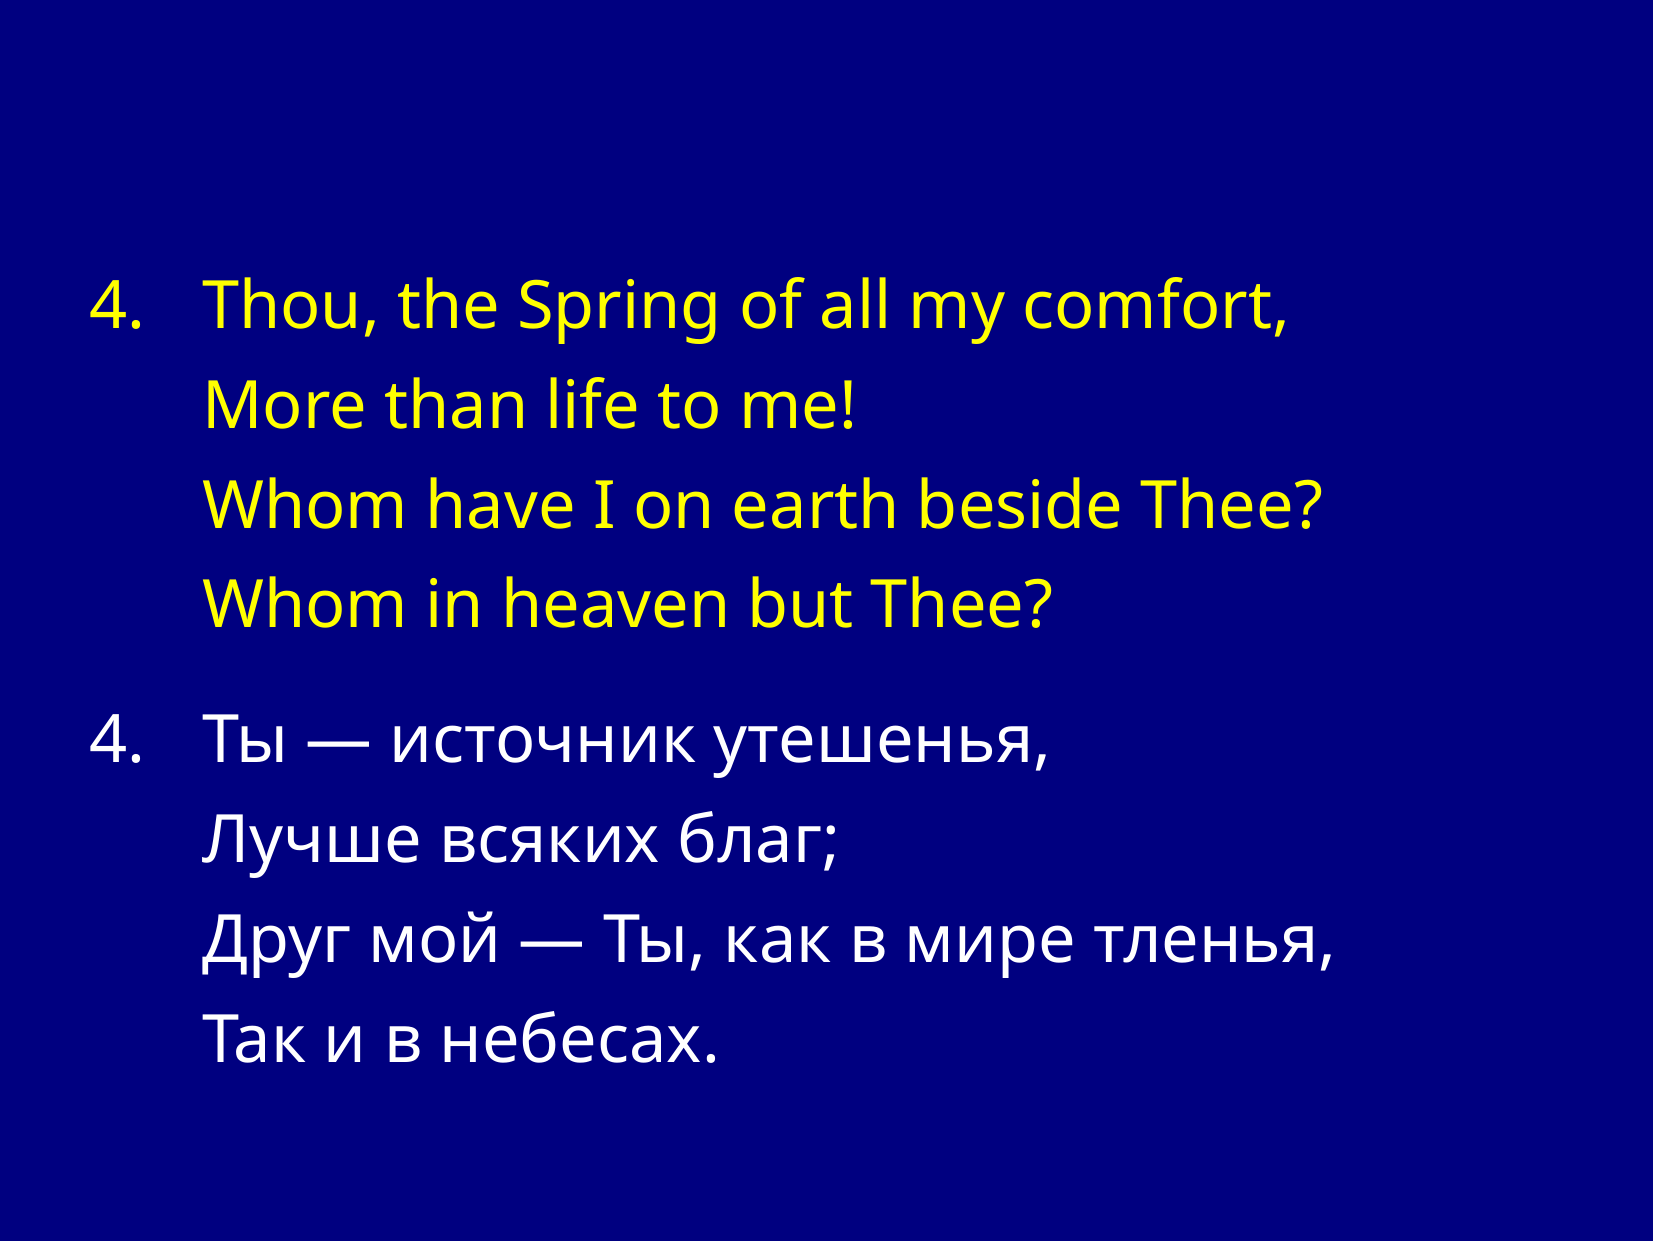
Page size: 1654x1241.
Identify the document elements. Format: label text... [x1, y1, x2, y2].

text_box 4. Thou, the Spring of all my comfort, More than life to me! Whom have I on earth beside Thee? Whom in heaven but Thee? [75, 150, 1576, 638]
text_box 4. Ты — источник утешенья, Лучше всяких благ; Друг мой — Ты, как в мире тленья, Так и в небесах. [75, 675, 1576, 1163]
